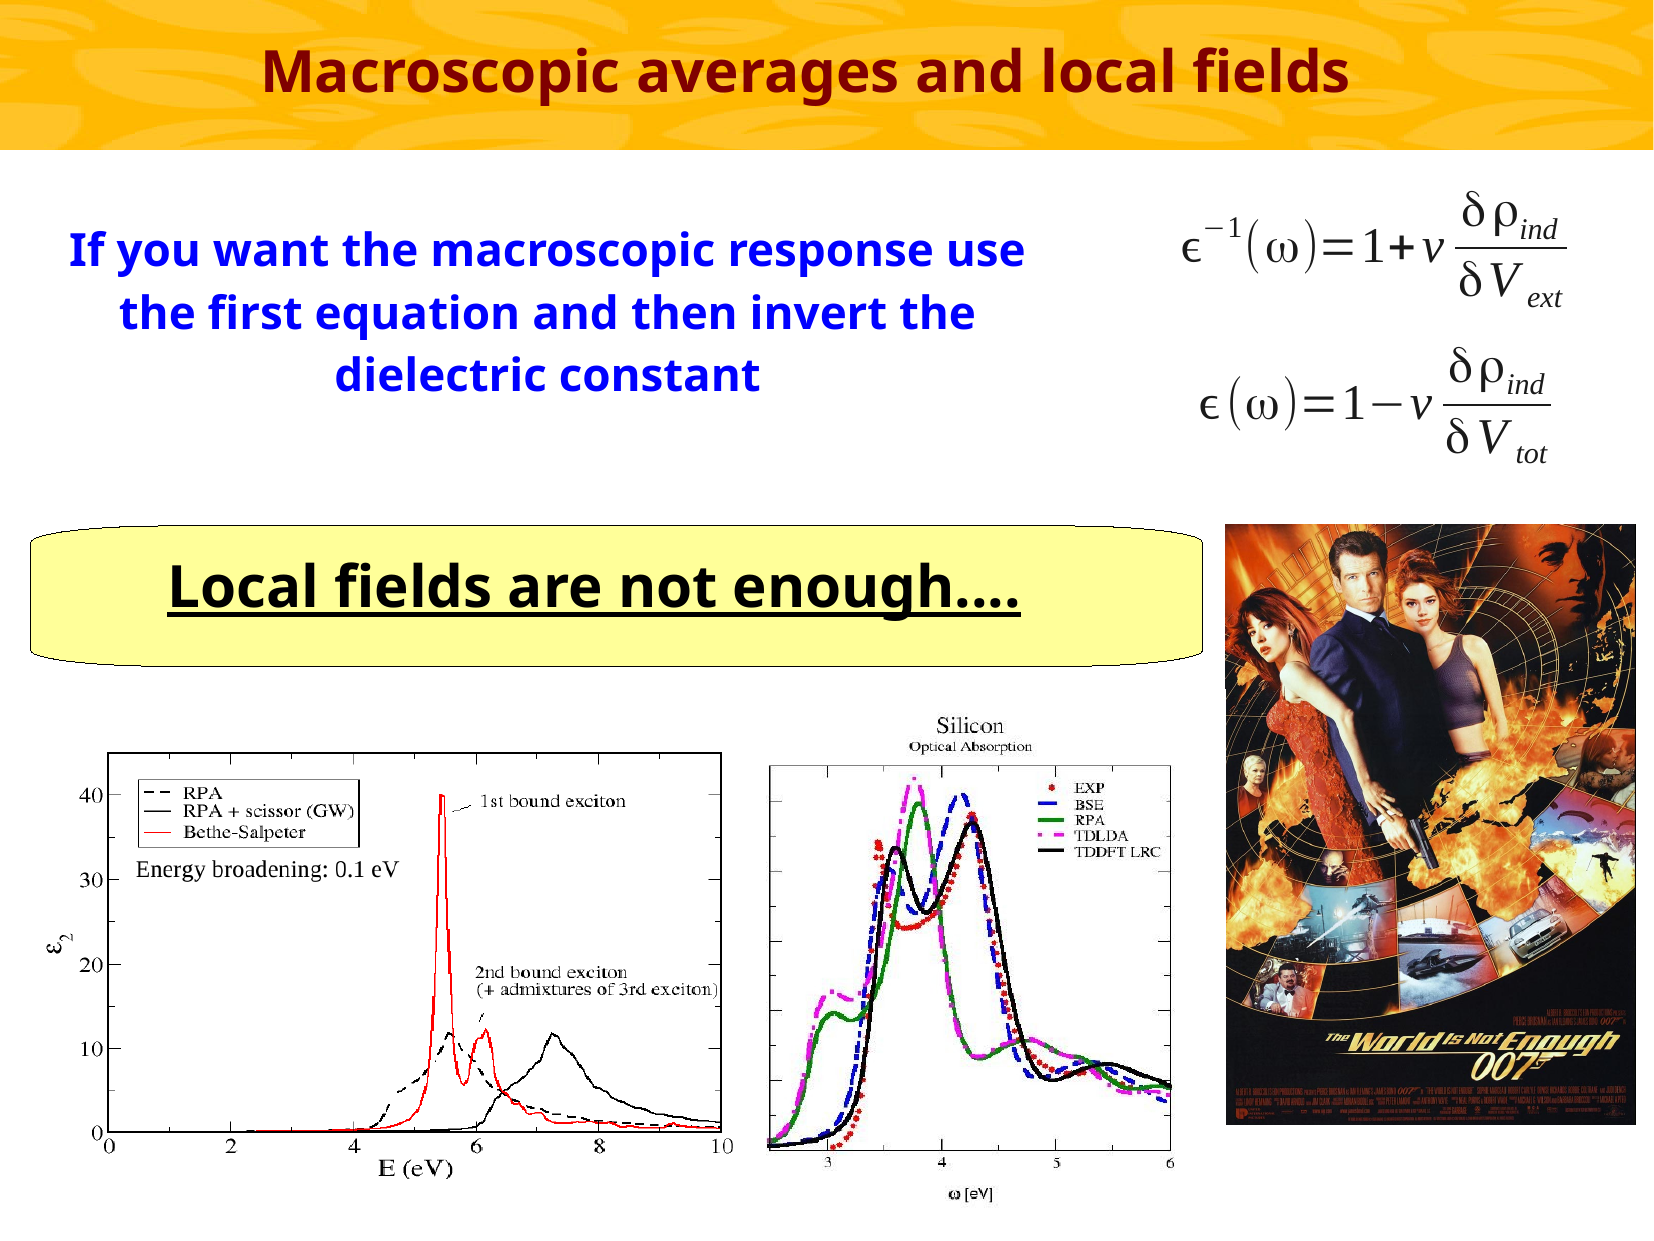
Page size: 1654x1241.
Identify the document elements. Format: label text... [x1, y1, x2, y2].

text_box Local fields are not enough.... [0, 538, 1188, 649]
picture [0, 0, 1654, 151]
picture [15, 524, 1636, 1220]
text_box Macroscopic averages and local fields [53, 23, 1558, 134]
text_box [30, 525, 1203, 667]
chart [1173, 189, 1576, 316]
chart [1192, 345, 1561, 471]
text_box If you want the macroscopic response use the first equation and then invert the dielectric constant [15, 210, 1081, 451]
